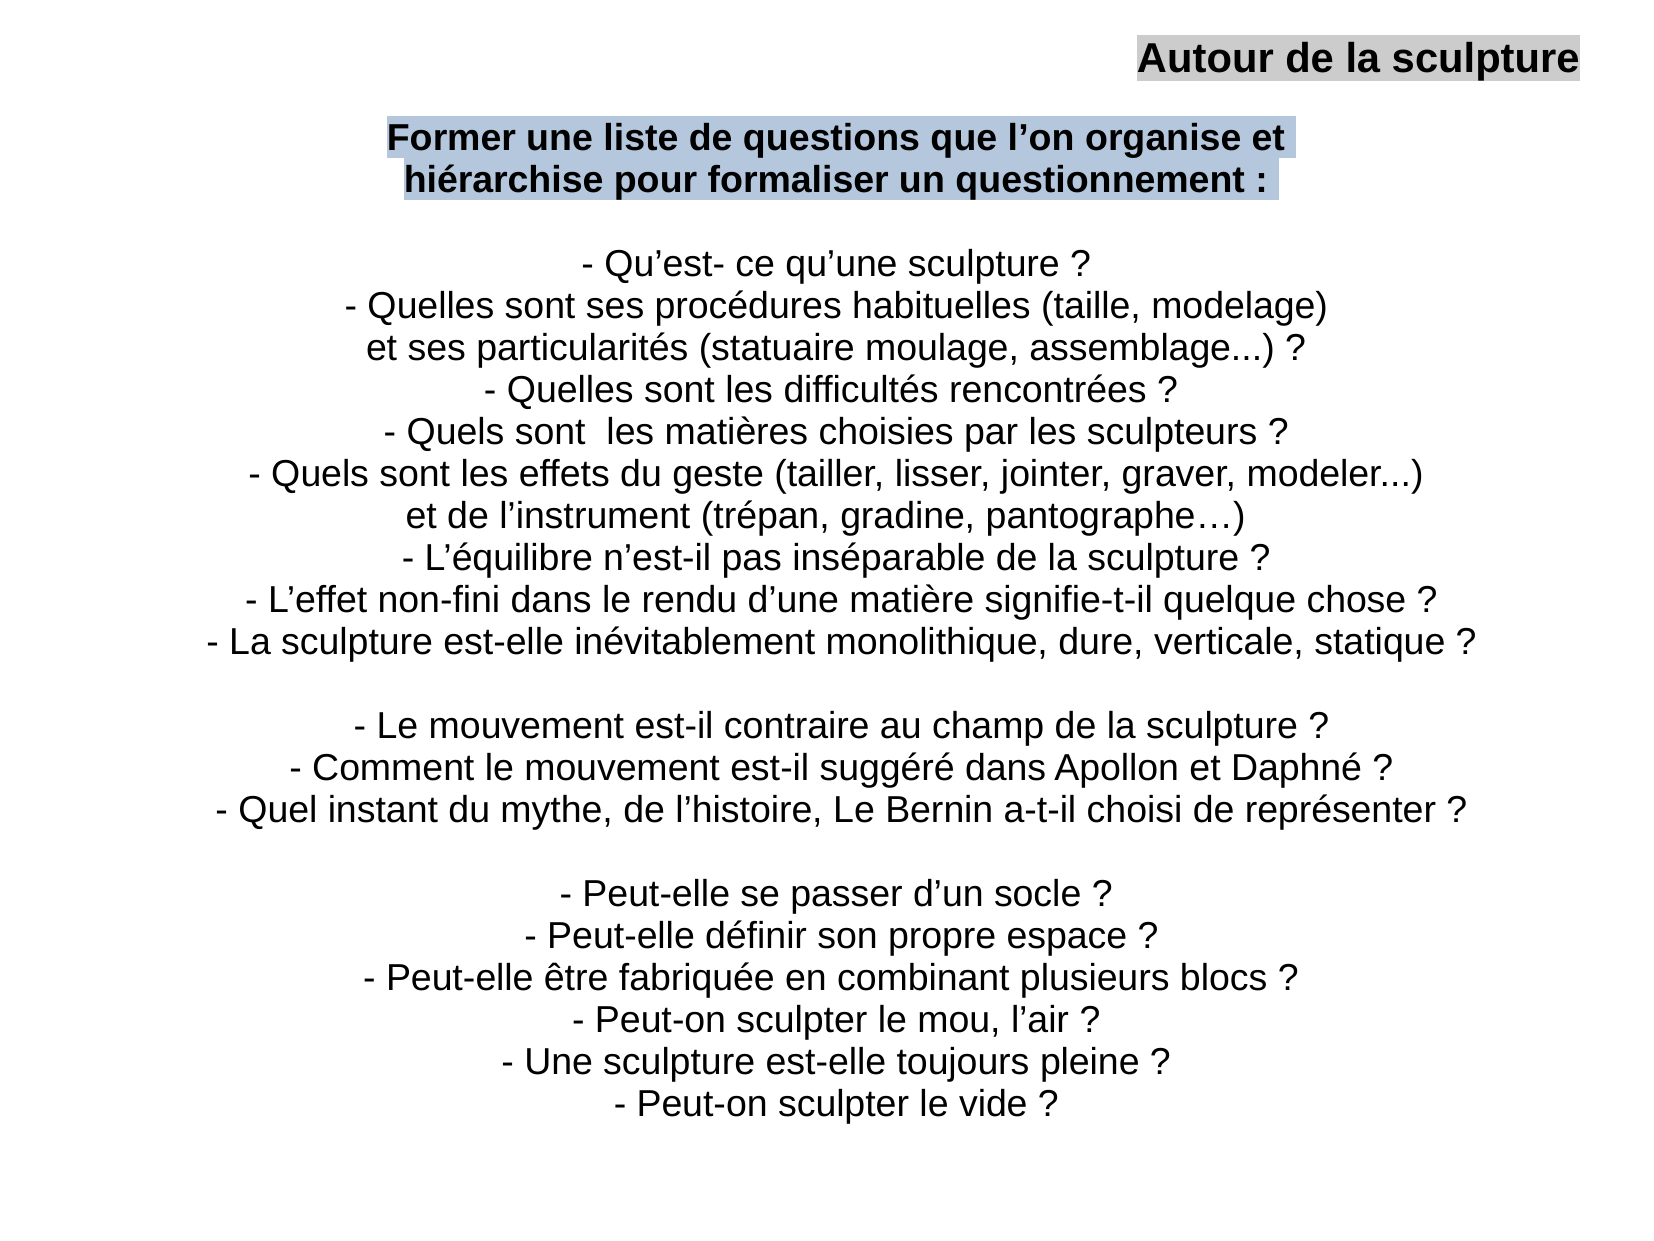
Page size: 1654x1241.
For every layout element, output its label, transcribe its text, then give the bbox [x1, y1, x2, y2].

text_box Autour de la sculpture [1122, 27, 1625, 89]
title Former une liste de questions que l’on organise et hiérarchise pour formaliser un questionnement : - Qu’est- ce qu’une sculpture ? - Quelles sont ses procédures habituelles (taille, modelage) et ses particularités (statuaire moulage, assemblage...) ? - Quelles sont les difficultés rencontrées ? - Quels sont les matières choisies par les sculpteurs ? - Quels sont les effets du geste (tailler, lisser, jointer, graver, modeler...) et de l’instrument (trépan, gradine, pantographe…) - L’équilibre n’est-il pas inséparable de la sculpture ? - L’effet non-fini dans le rendu d’une matière signifie-t-il quelque chose ? - La sculpture est-elle inévitablement monolithique, dure, verticale, statique ? - Le mouvement est-il contraire au champ de la sculpture ? - Comment le mouvement est-il suggéré dans Apollon et Daphné ? - Quel instant du mythe, de l’histoire, Le Bernin a-t-il choisi de représenter ? - Peut-elle se passer d’un socle ? - Peut-elle définir son propre espace ? - Peut-elle être fabriquée en combinant plusieurs blocs ? - Peut-on sculpter le mou, l’air ? - Une sculpture est-elle toujours pleine ? - Peut-on sculpter le vide ? [29, 116, 1654, 1125]
